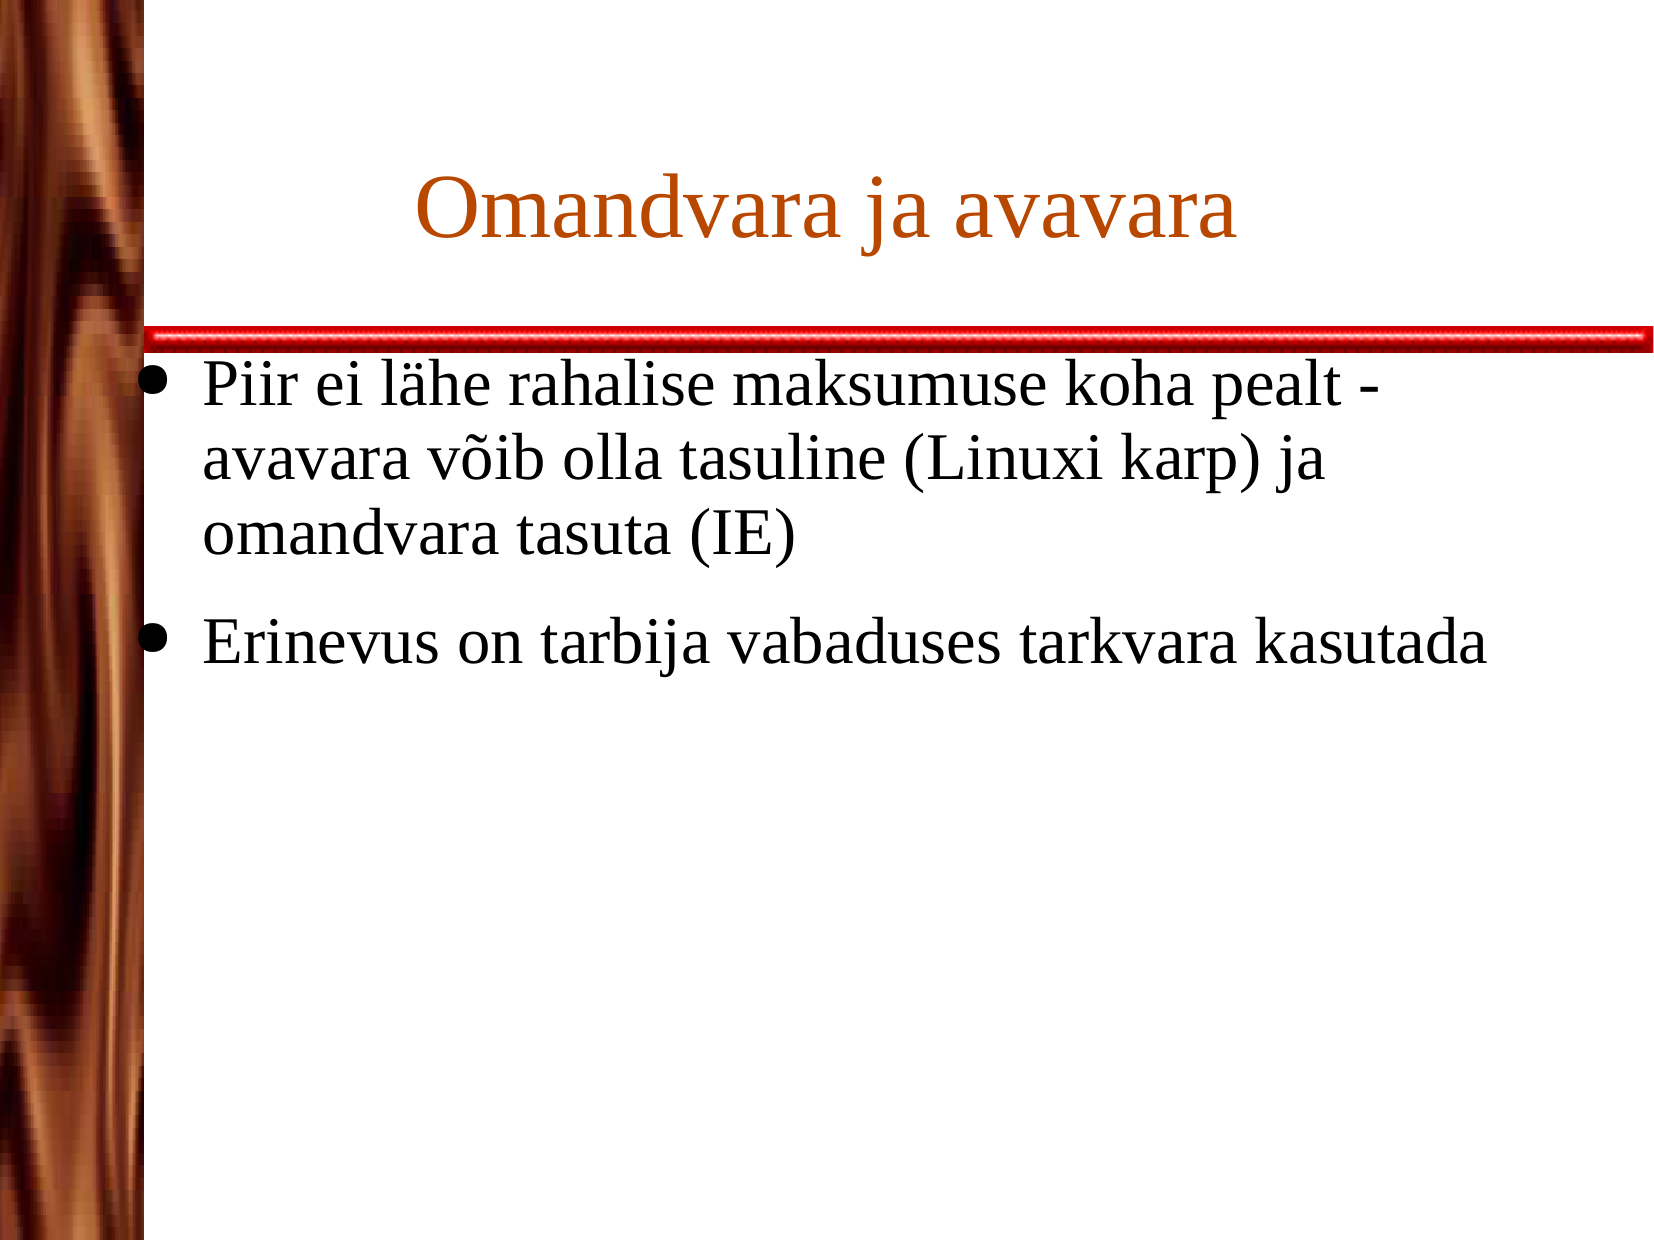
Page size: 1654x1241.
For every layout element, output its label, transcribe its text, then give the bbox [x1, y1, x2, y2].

title Omandvara ja avavara [121, 100, 1533, 312]
list Piir ei lähe rahalise maksumuse koha pealt - avavara võib olla tasuline (Linuxi karp) ja omandvara tasuta (IE) Erinevus on tarbija vabaduses tarkvara kasutada [121, 344, 1533, 1126]
picture [0, 0, 1654, 1240]
